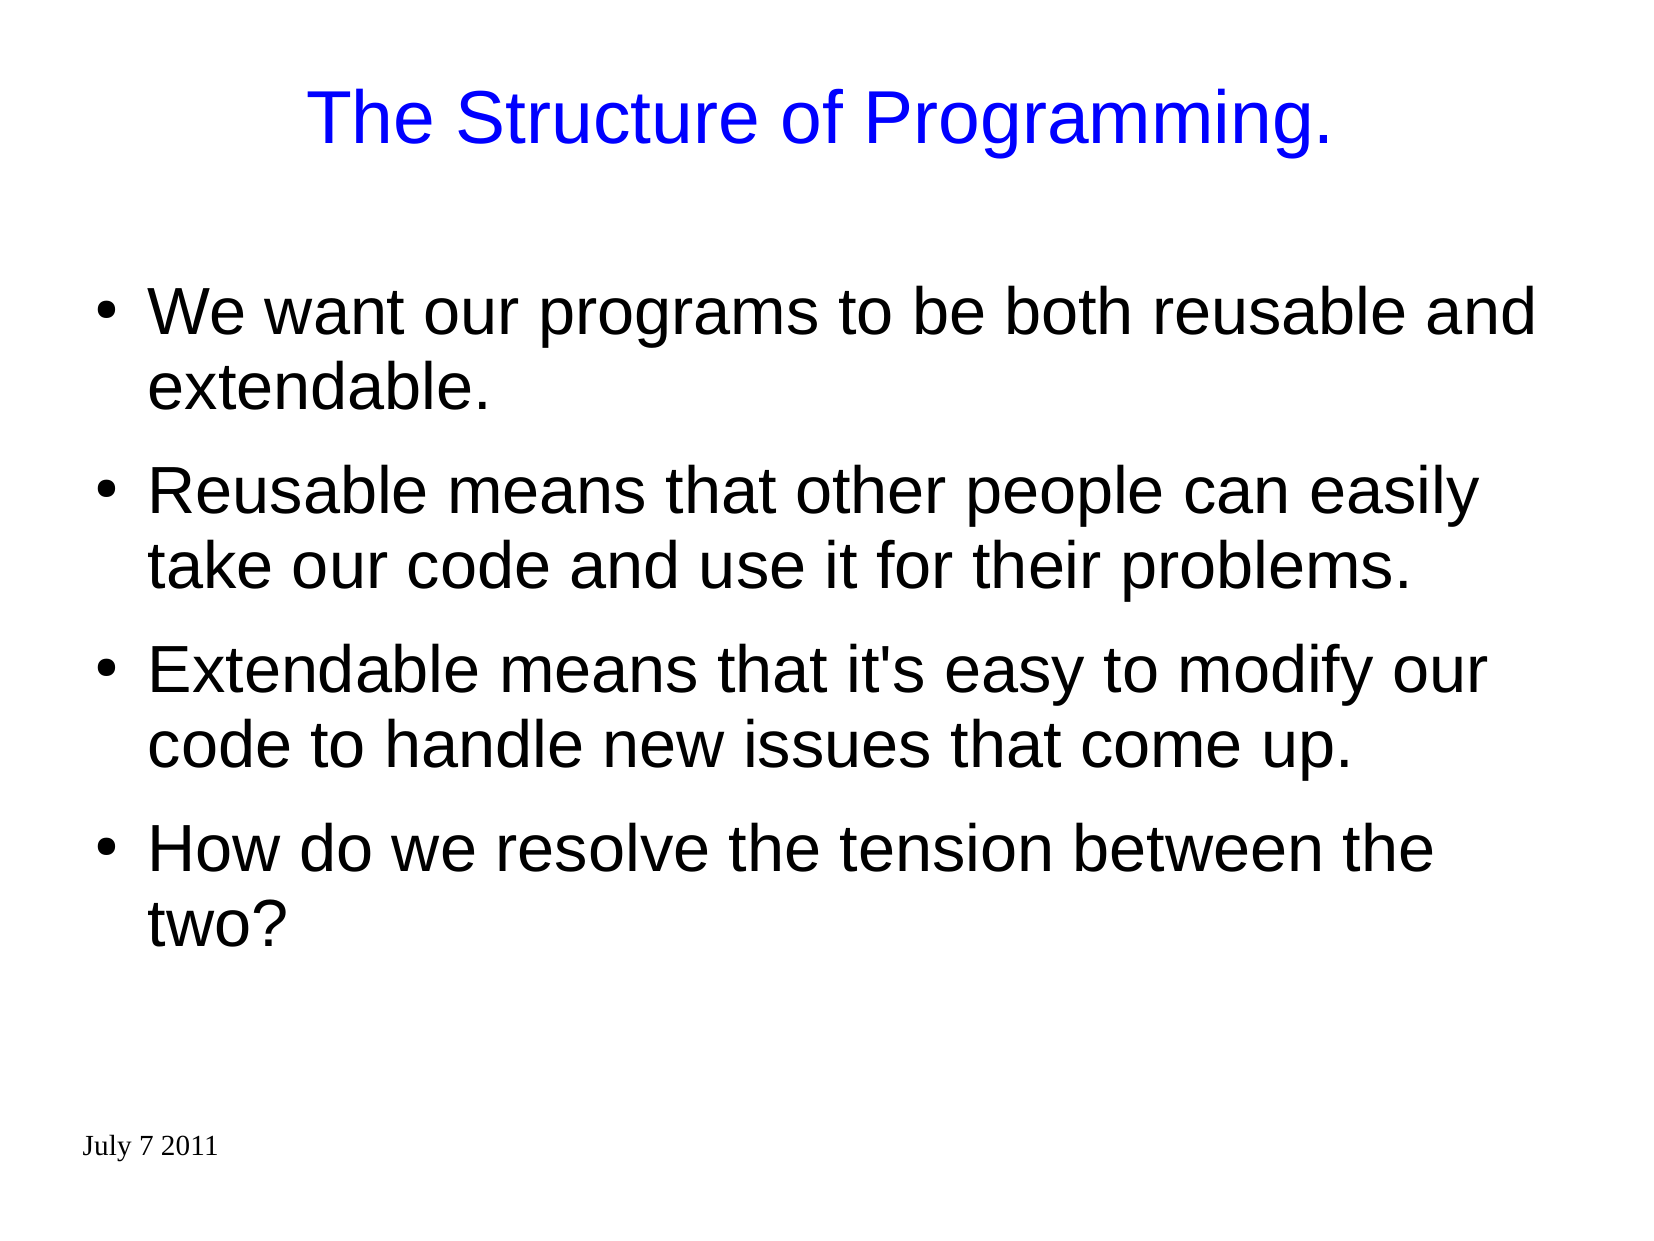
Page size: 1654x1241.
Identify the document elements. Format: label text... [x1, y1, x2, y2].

list We want our programs to be both reusable and extendable. Reusable means that other people can easily take our code and use it for their problems. Extendable means that it's easy to modify our code to handle new issues that come up. How do we resolve the tension between the two? [76, 274, 1565, 1093]
title The Structure of Programming. [76, 58, 1565, 178]
